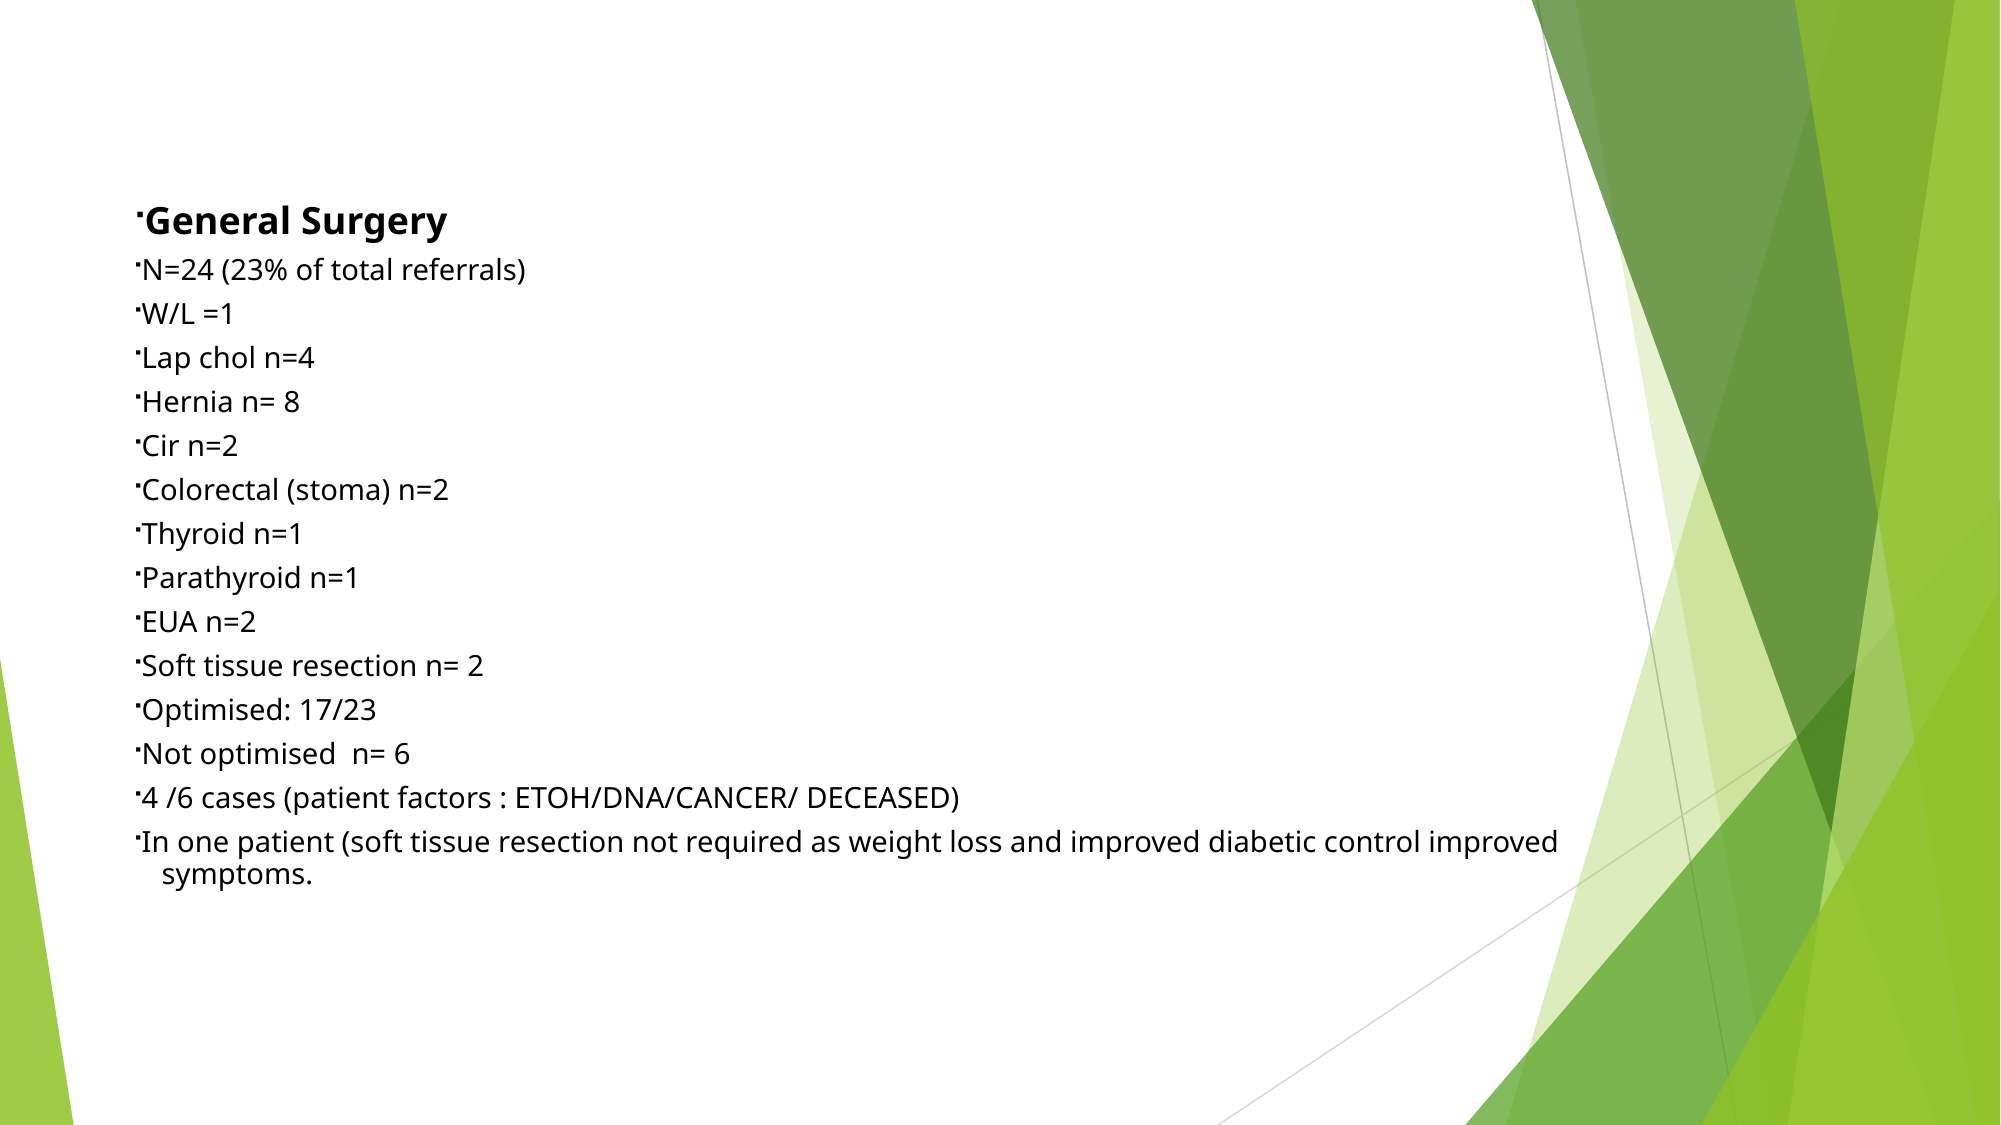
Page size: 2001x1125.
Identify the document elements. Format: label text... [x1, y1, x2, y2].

text_box General Surgery N=24 (23% of total referrals) W/L =1 Lap chol n=4 Hernia n= 8 Cir n=2 Colorectal (stoma) n=2 Thyroid n=1 Parathyroid n=1 EUA n=2 Soft tissue resection n= 2 Optimised: 17/23 Not optimised n= 6 4 /6 cases (patient factors : ETOH/DNA/CANCER/ DECEASED) In one patient (soft tissue resection not required as weight loss and improved diabetic control improved symptoms. [116, 194, 1589, 1021]
